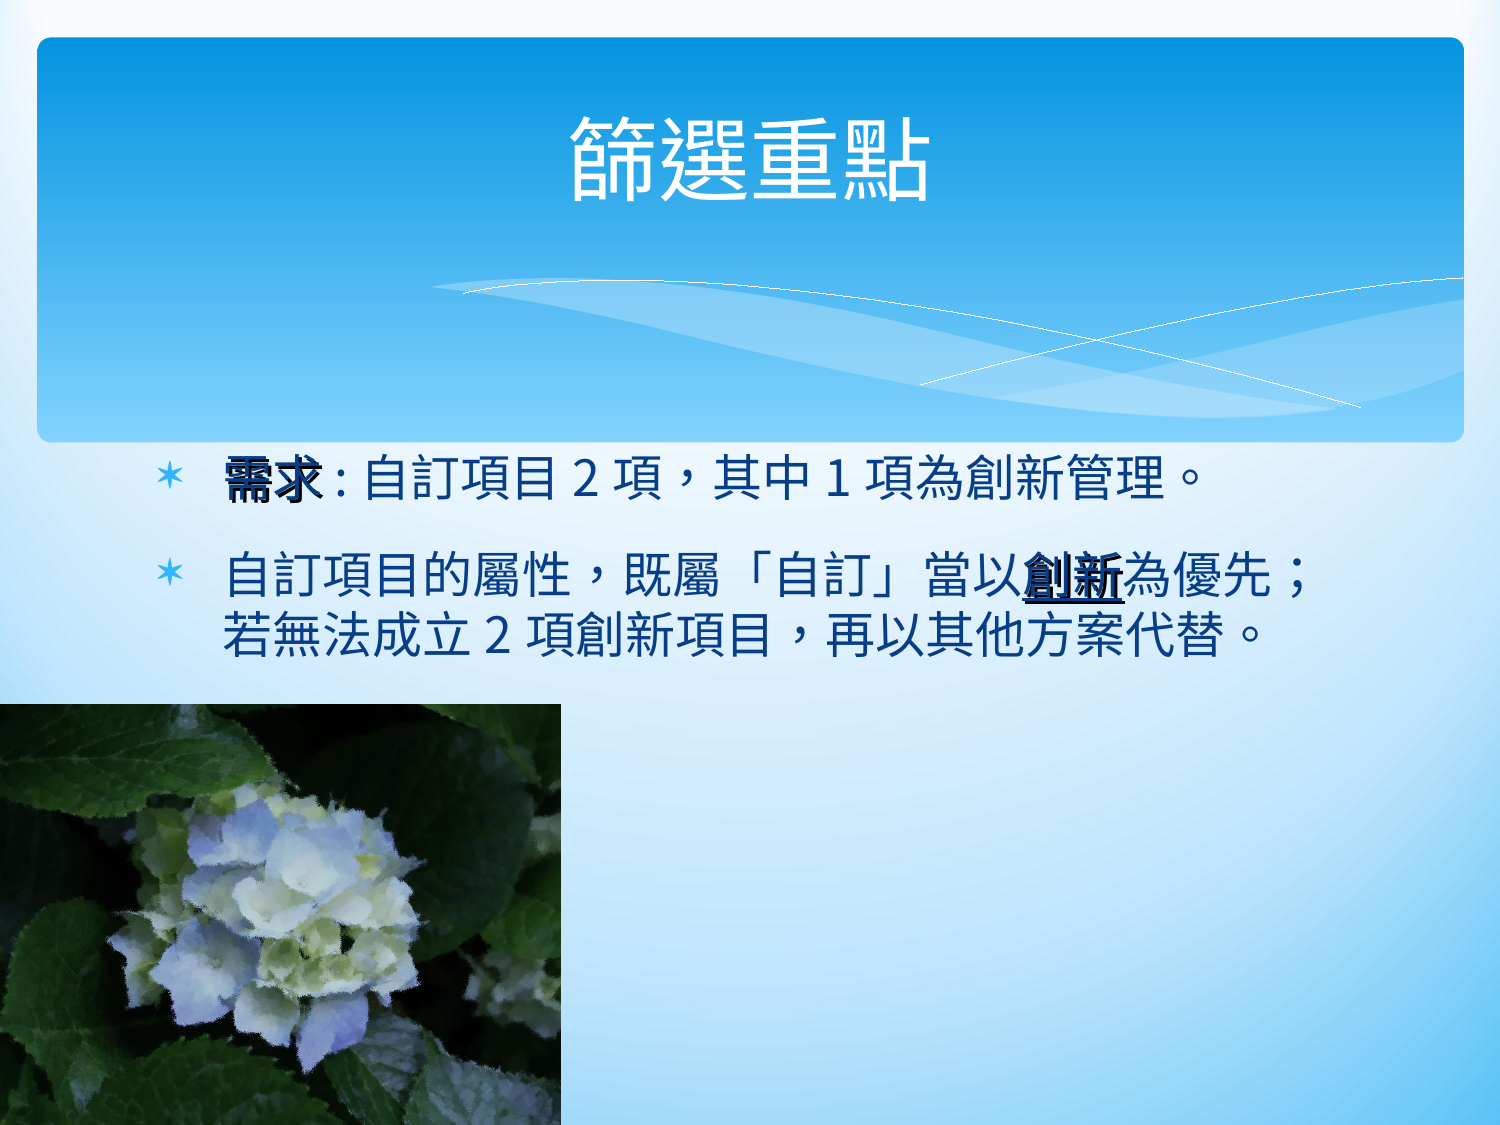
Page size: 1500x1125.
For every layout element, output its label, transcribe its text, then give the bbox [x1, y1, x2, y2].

picture [0, 0, 1500, 1125]
title 篩選重點 [75, 55, 1426, 261]
list 需求:自訂項目2項，其中1項為創新管理。 自訂項目的屬性，既屬「自訂」當以創新為優先；若無法成立2項創新項目，再以其他方案代替。 [142, 438, 1359, 1005]
